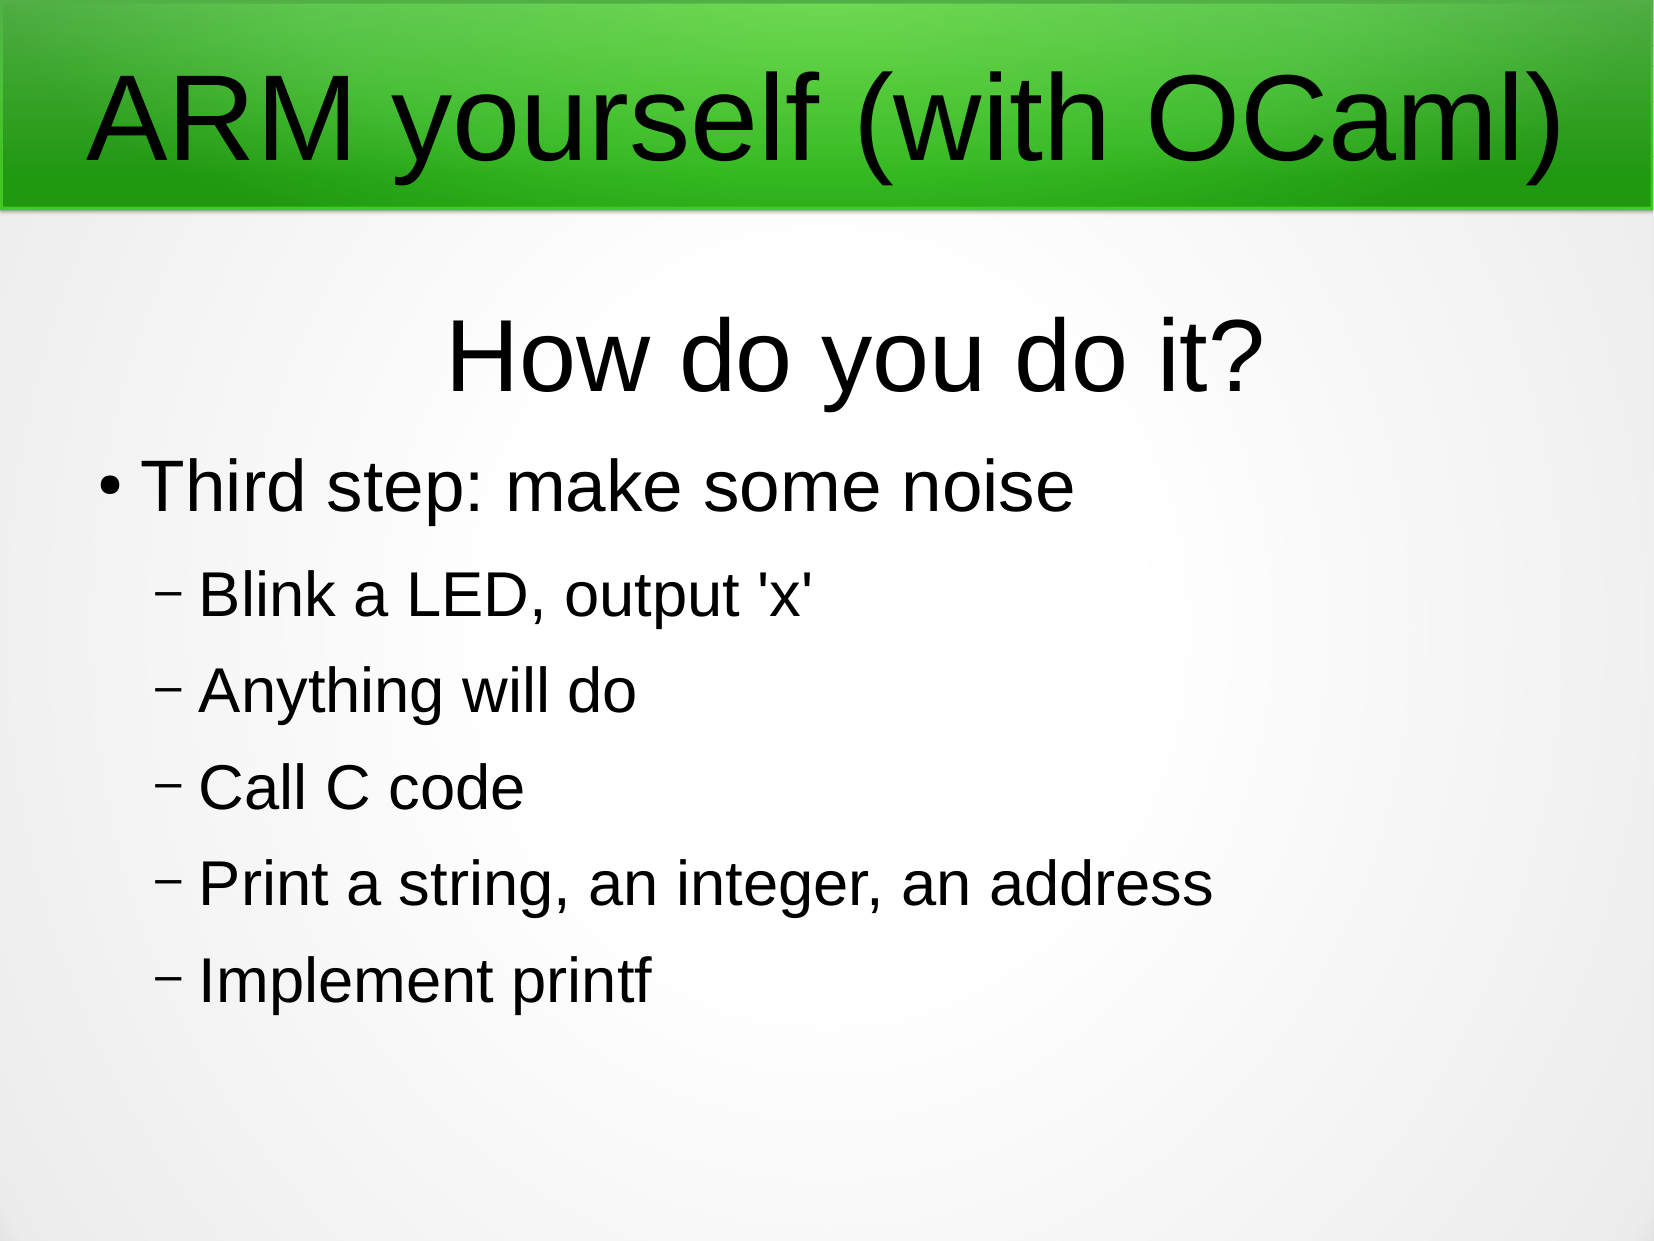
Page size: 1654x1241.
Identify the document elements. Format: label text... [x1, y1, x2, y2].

list How do you do it? Third step: make some noise Blink a LED, output 'x' Anything will do Call C code Print a string, an integer, an address Implement printf [82, 299, 1571, 1019]
title ARM yourself (with OCaml) [82, 47, 1571, 189]
